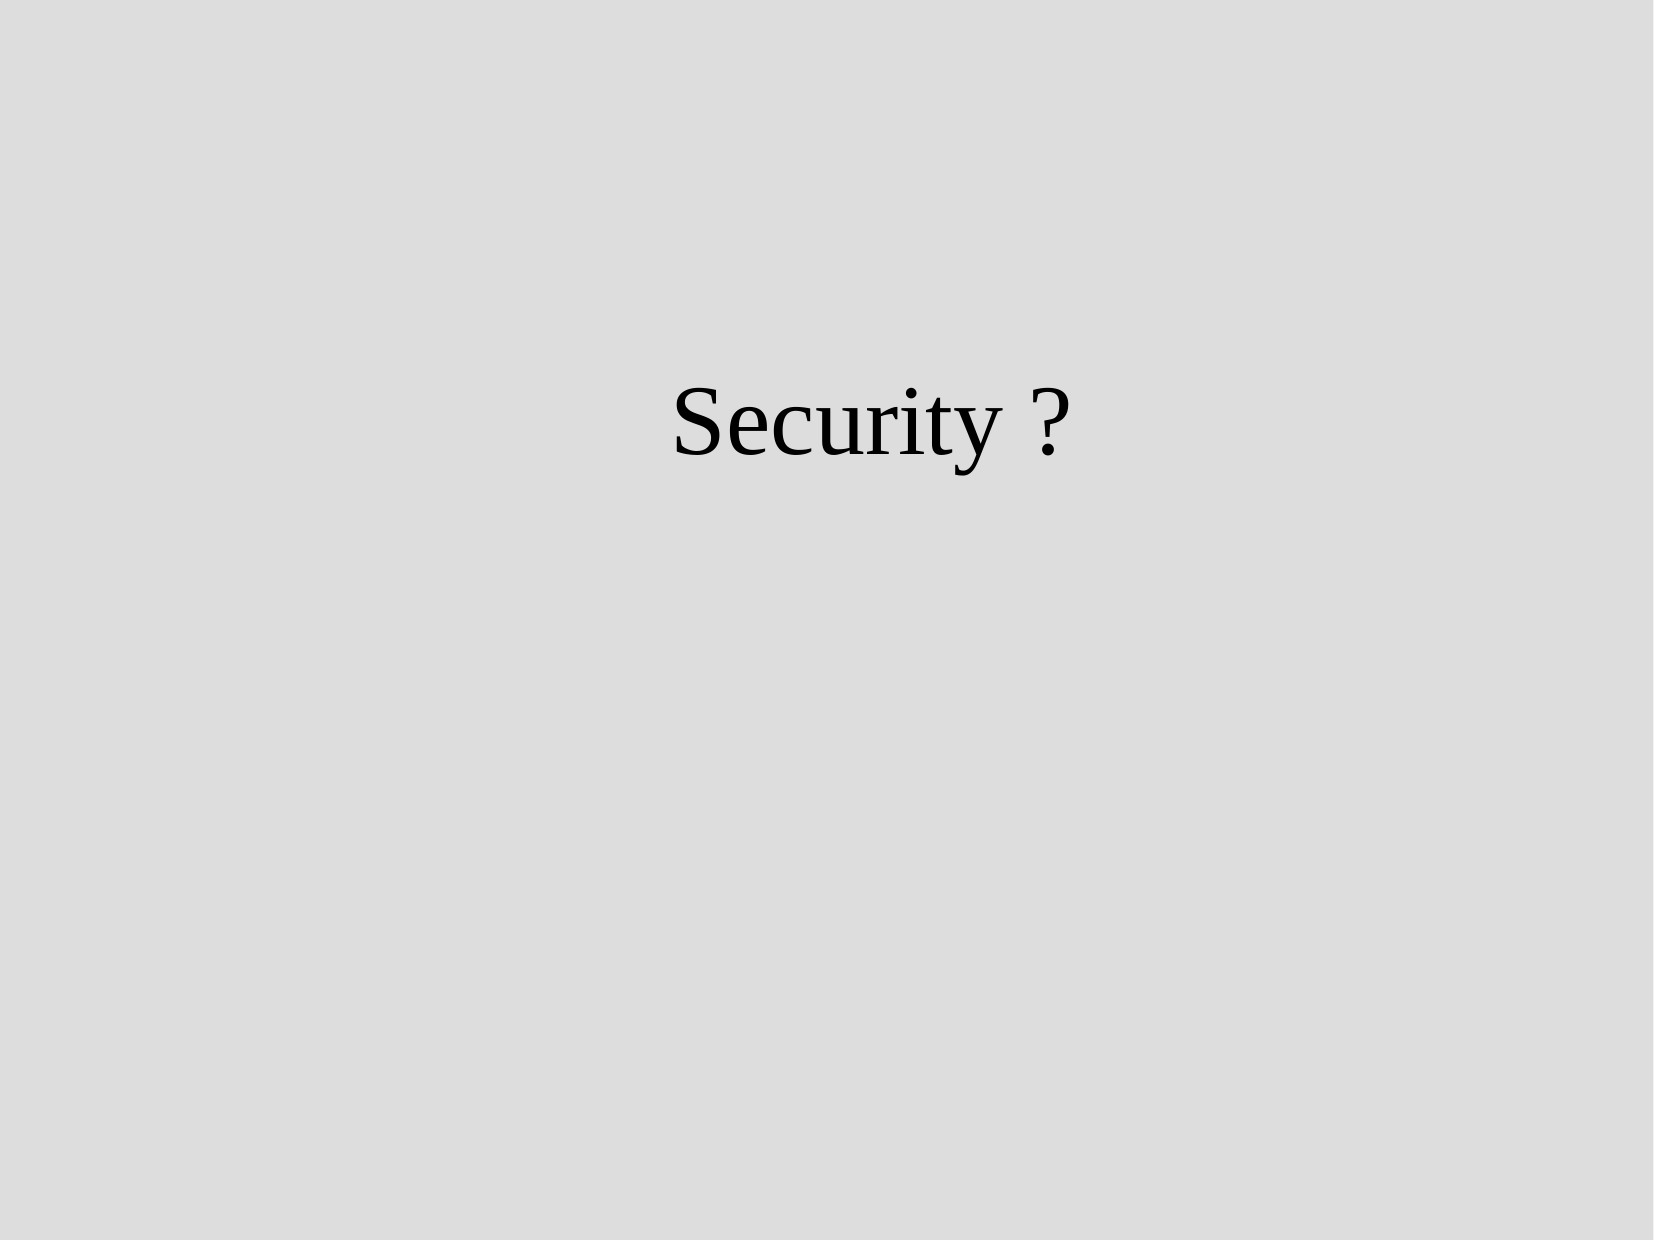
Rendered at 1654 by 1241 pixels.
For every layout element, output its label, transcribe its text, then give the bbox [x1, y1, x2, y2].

text_box Security ? [271, 357, 1473, 484]
subtitle [82, 49, 1571, 1010]
